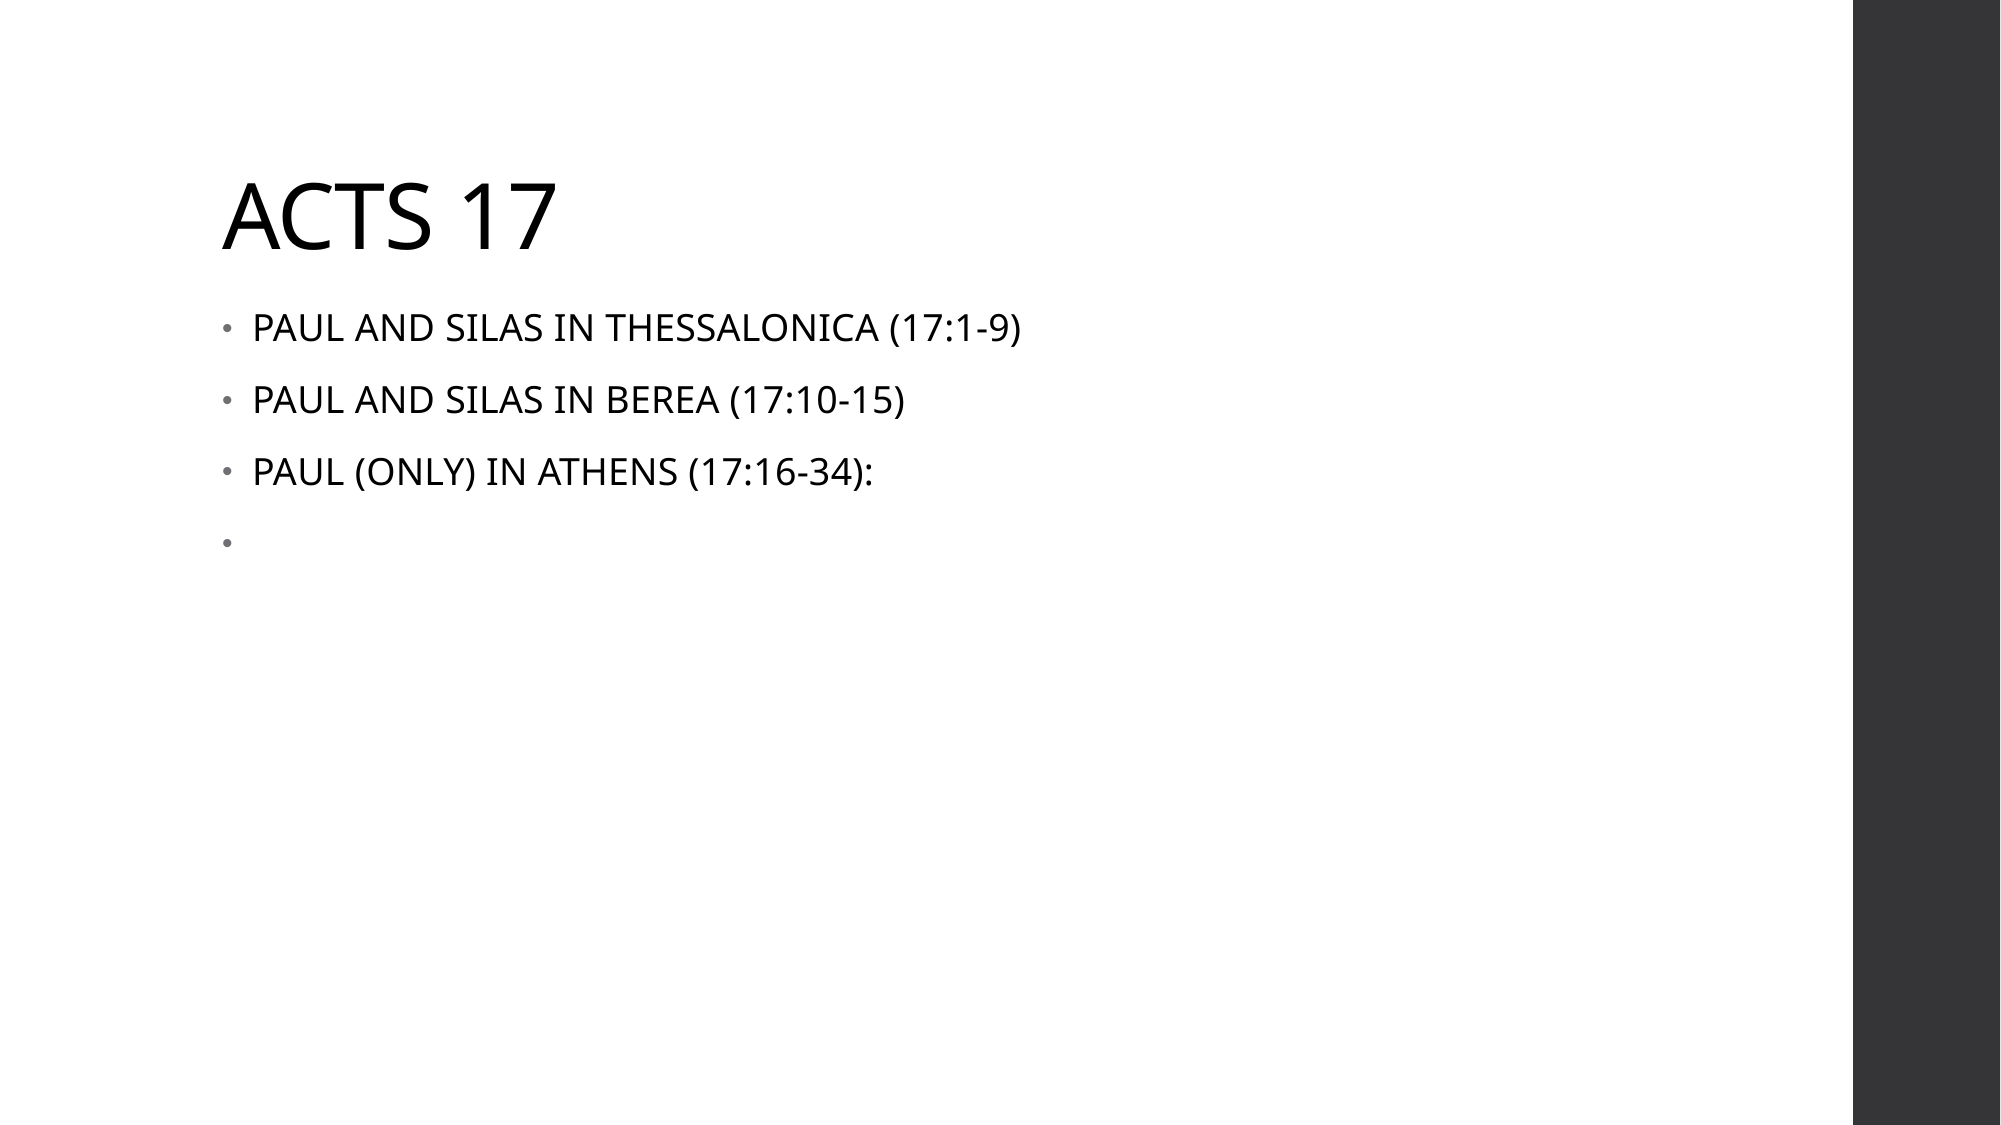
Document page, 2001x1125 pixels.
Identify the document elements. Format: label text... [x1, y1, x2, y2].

title ACTS 17 [206, 60, 1797, 278]
list PAUL AND SILAS IN THESSALONICA (17:1-9) PAUL AND SILAS IN BEREA (17:10-15) PAUL (ONLY) IN ATHENS (17:16-34): [206, 299, 1617, 1014]
